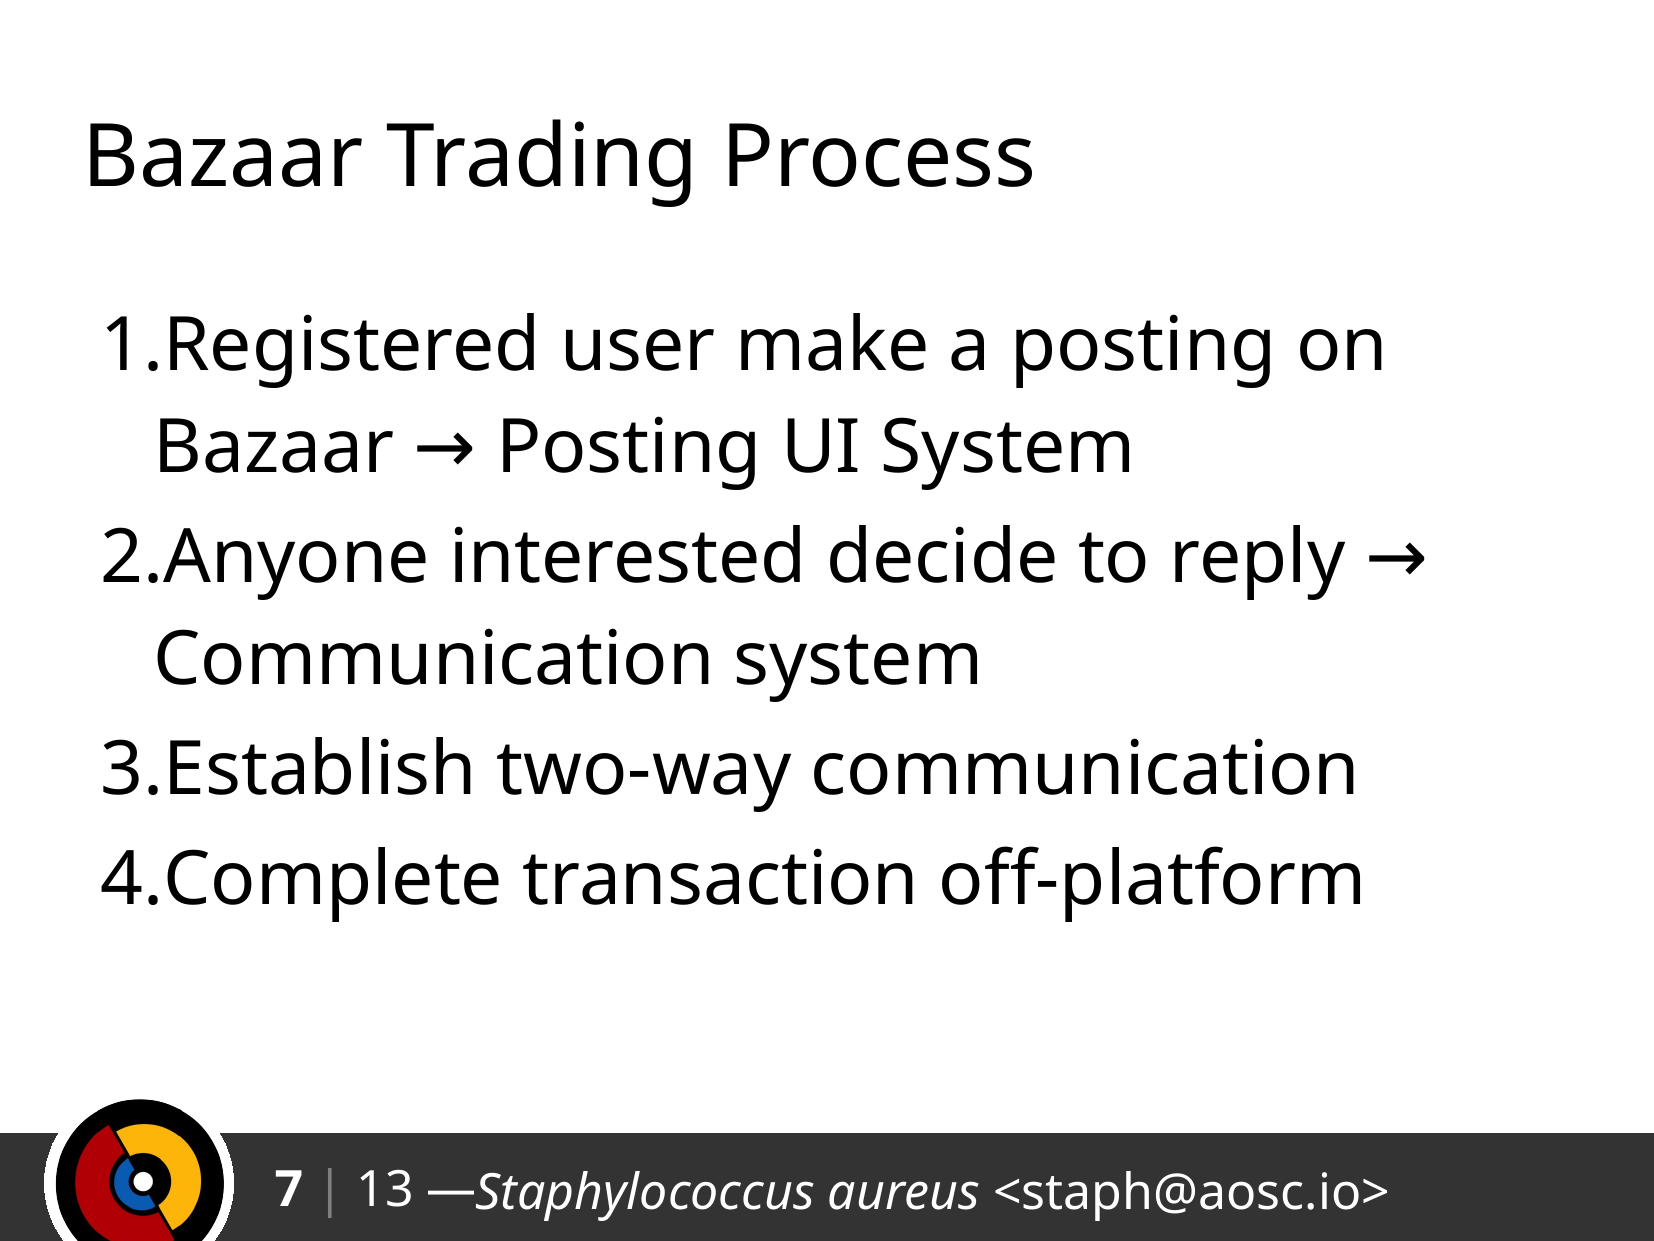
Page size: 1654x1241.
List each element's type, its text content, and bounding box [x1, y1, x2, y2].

title Bazaar Trading Process [82, 49, 1571, 257]
list Registered user make a posting on Bazaar → Posting UI System Anyone interested decide to reply → Communication system Establish two-way communication Complete transaction off-platform [82, 290, 1571, 1010]
picture [20, 1064, 259, 1241]
